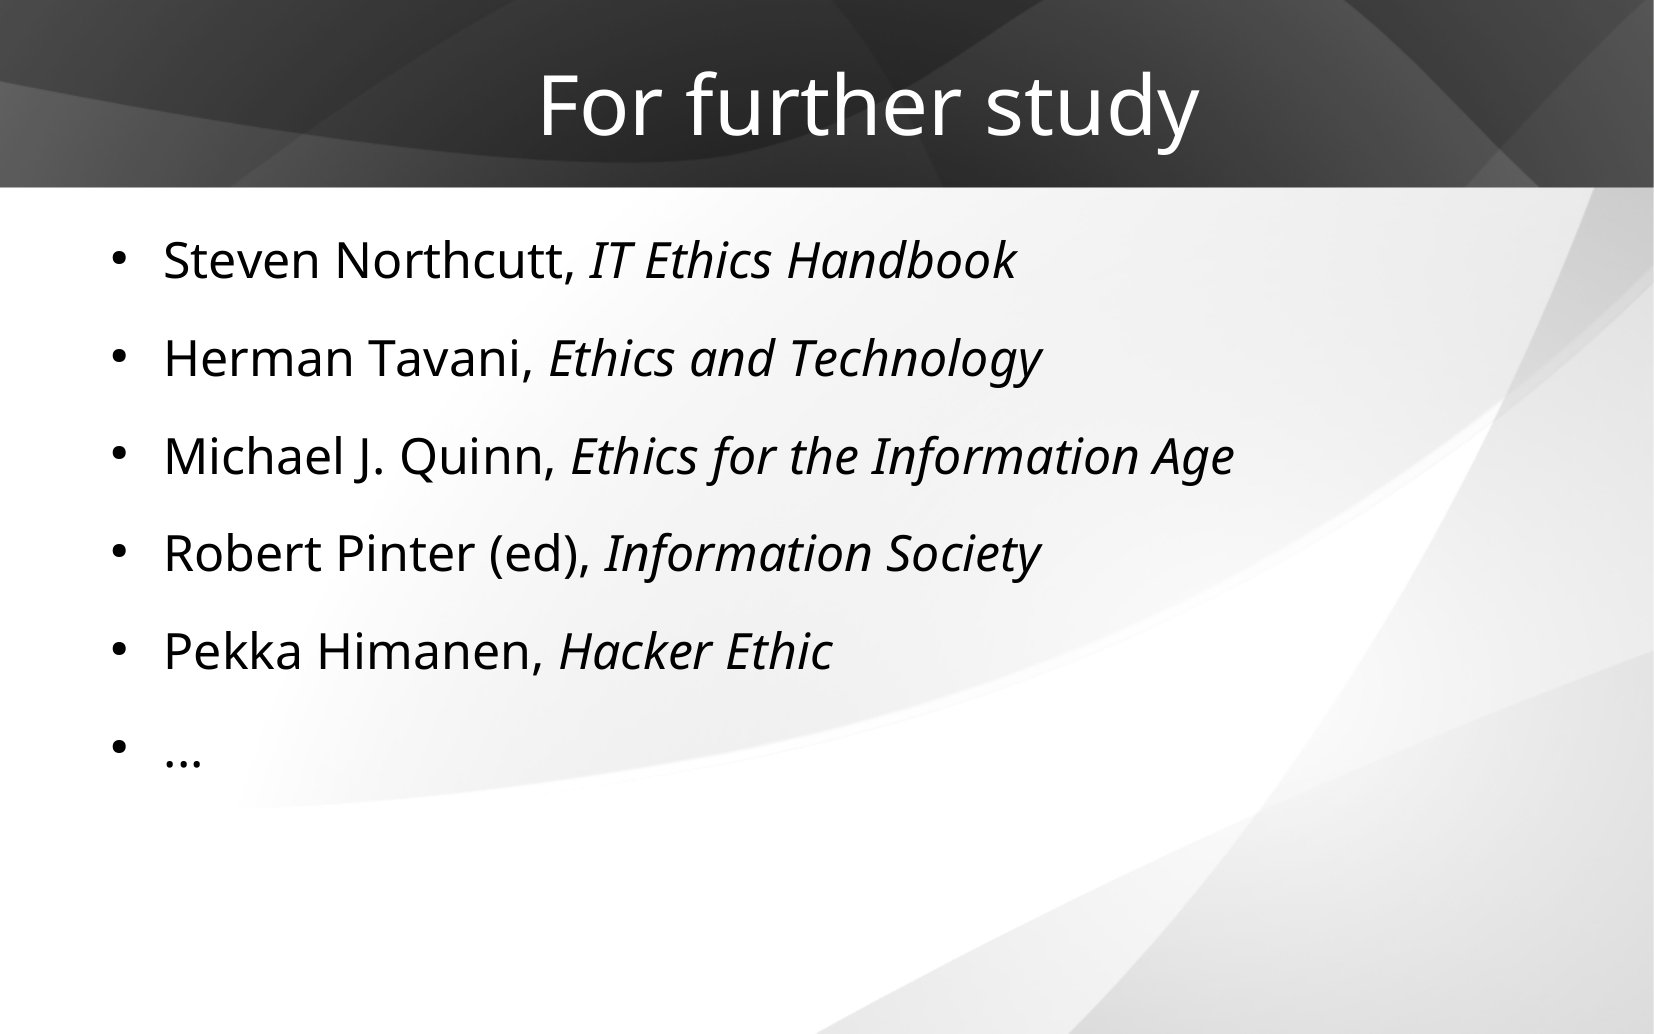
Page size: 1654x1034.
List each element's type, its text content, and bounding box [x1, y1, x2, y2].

title For further study [124, 0, 1613, 208]
picture [0, 0, 1654, 1034]
list Steven Northcutt, IT Ethics Handbook Herman Tavani, Ethics and Technology Michael J. Quinn, Ethics for the Information Age Robert Pinter (ed), Information Society Pekka Himanen, Hacker Ethic ... [75, 225, 1613, 1013]
